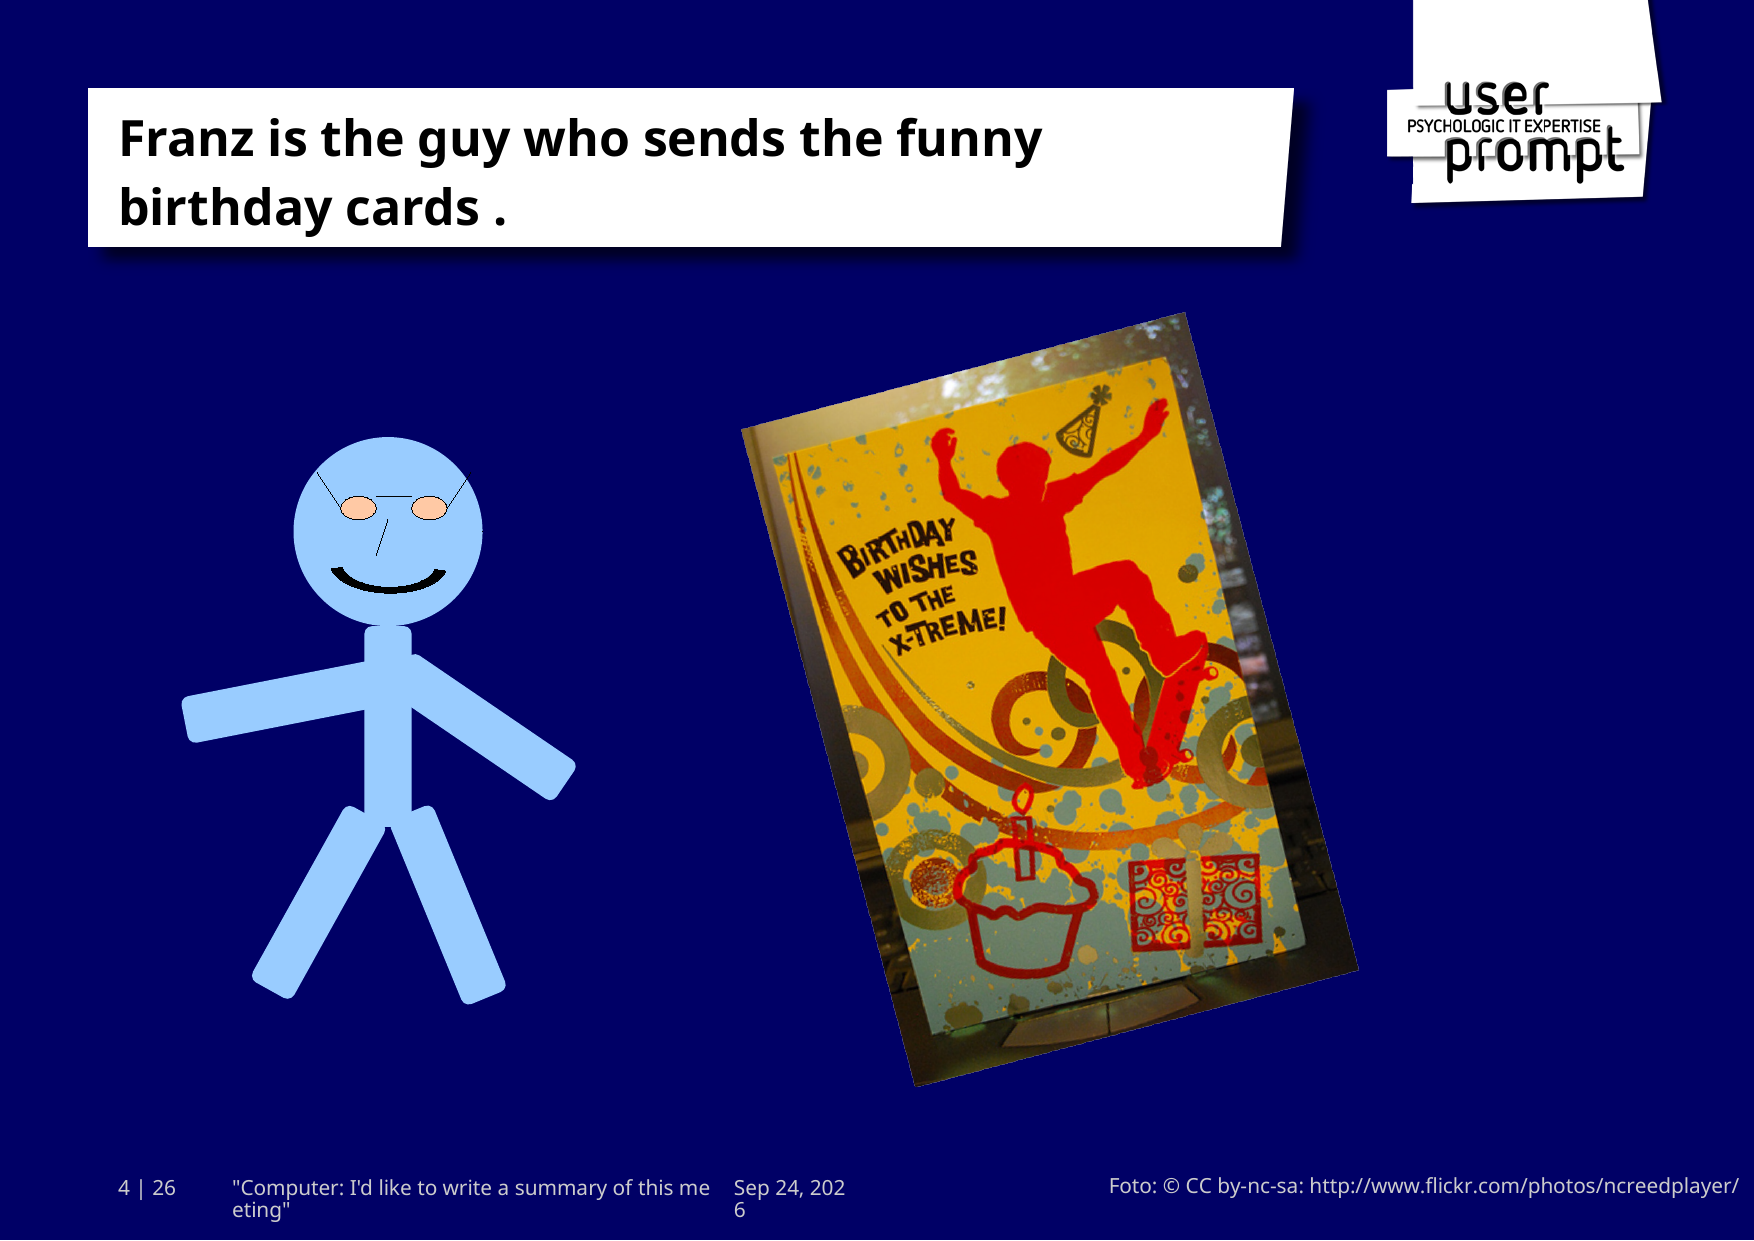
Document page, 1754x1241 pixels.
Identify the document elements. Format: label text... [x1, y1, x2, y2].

text_box Foto: © CC by-nc-sa: http://www.flickr.com/photos/ncreedplayer/ [885, 1165, 1754, 1205]
picture [740, 311, 1359, 1087]
title Franz is the guy who sends the funny birthday cards . [88, 88, 1288, 249]
text_box [181, 437, 576, 1005]
picture [88, 88, 1329, 278]
picture [1387, 0, 1671, 213]
